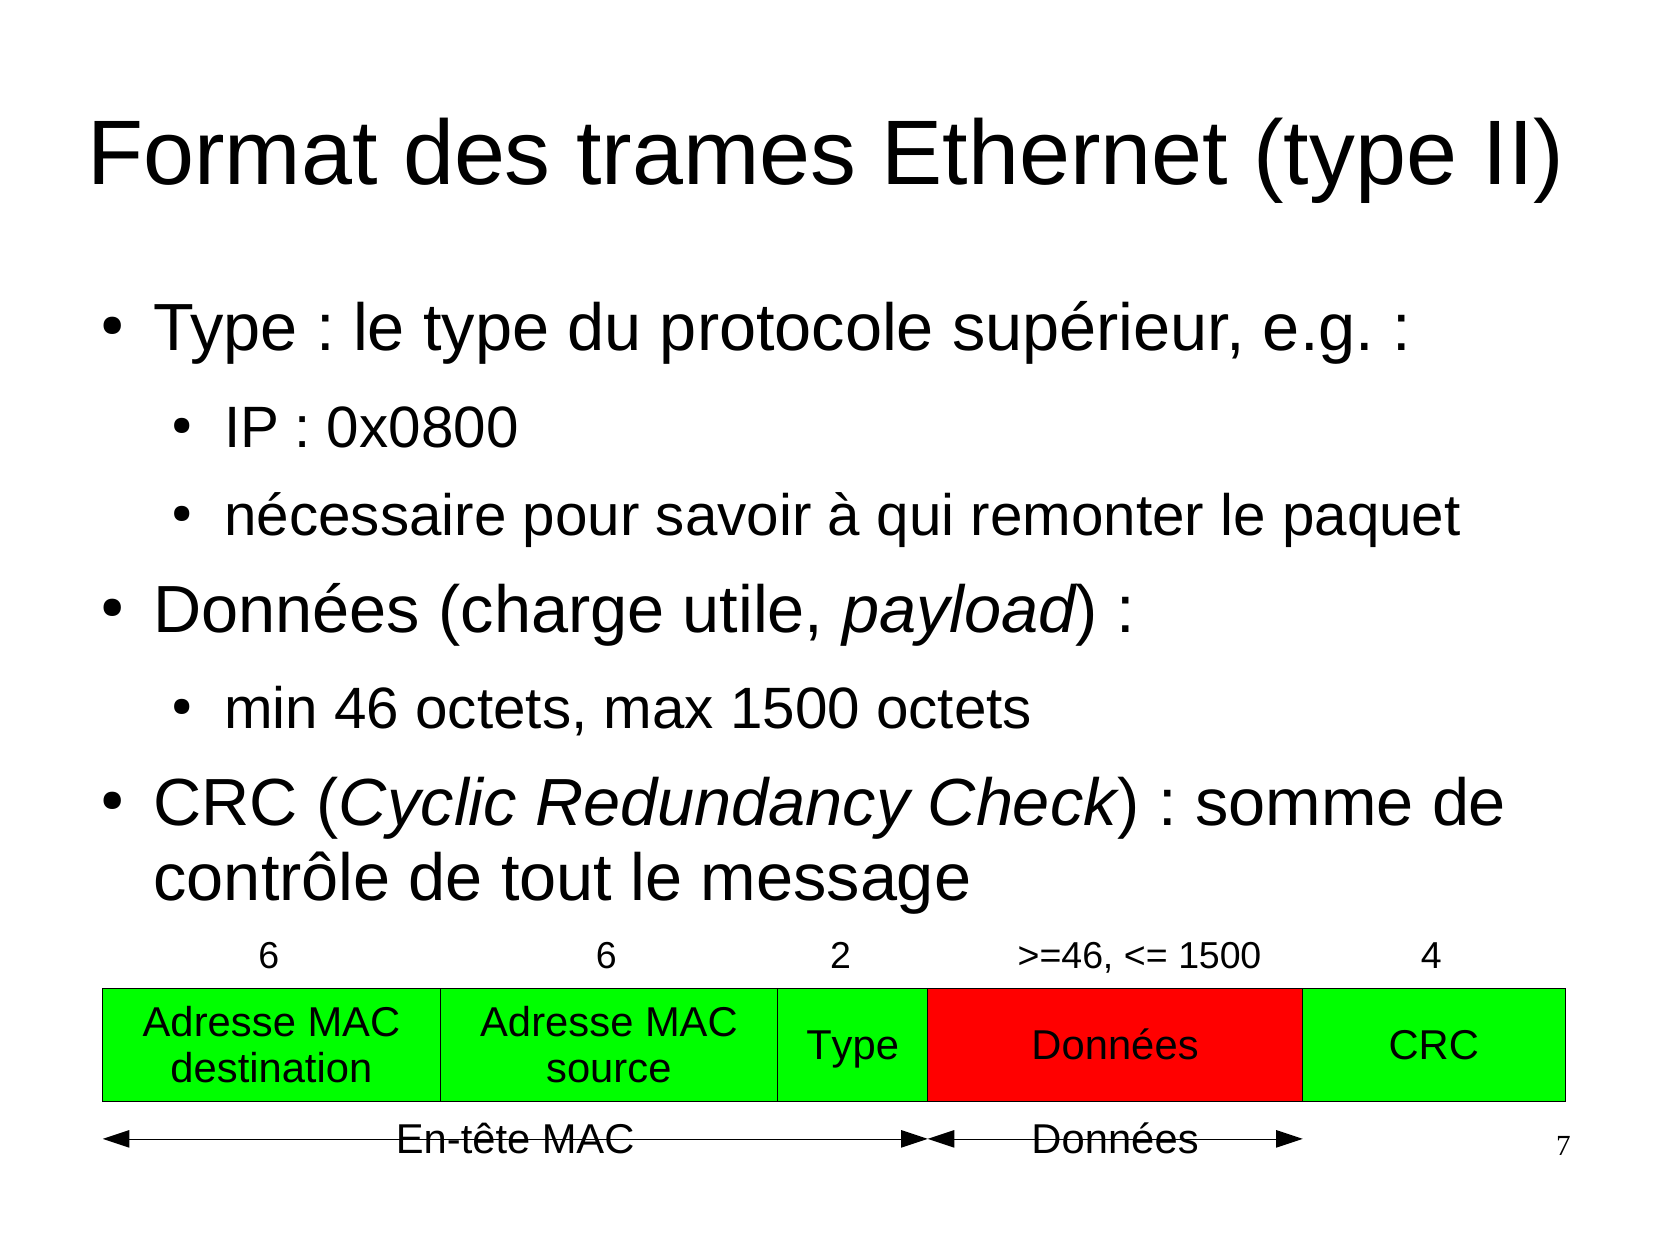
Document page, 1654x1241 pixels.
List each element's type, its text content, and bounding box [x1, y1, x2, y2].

text_box 2 [815, 927, 866, 989]
text_box Données [927, 988, 1302, 1102]
text_box 6 [243, 927, 294, 989]
text_box Type [777, 988, 927, 1102]
text_box >=46, <= 1500 [1002, 927, 1277, 989]
text_box 4 [1406, 927, 1457, 988]
text_box 6 [581, 927, 632, 989]
text_box Adresse MAC source [440, 988, 777, 1102]
text_box CRC [1302, 988, 1566, 1102]
title Format des trames Ethernet (type II) [82, 56, 1571, 250]
text_box Adresse MAC destination [102, 988, 440, 1102]
list Type : le type du protocole supérieur, e.g. : IP : 0x0800 nécessaire pour savoir à qui remonter le paquet Données (charge utile, payload) : min 46 octets, max 1500 octets CRC (Cyclic Redundancy Check) : somme de contrôle de tout le message [82, 290, 1571, 1094]
